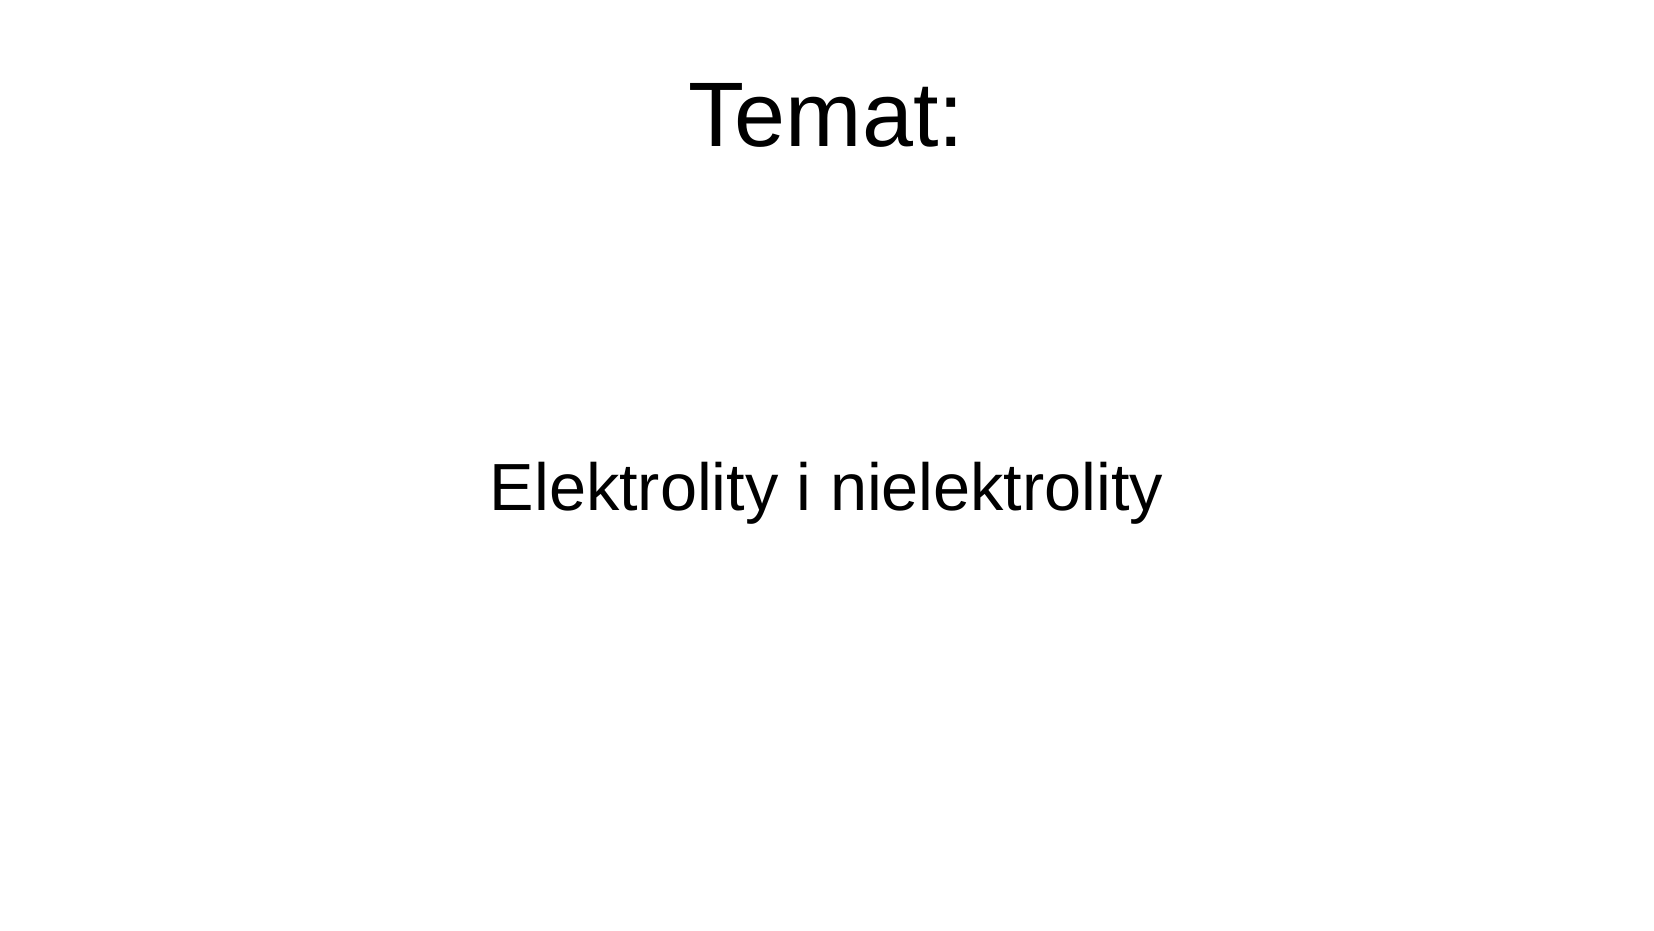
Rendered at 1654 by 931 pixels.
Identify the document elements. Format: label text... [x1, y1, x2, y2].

subtitle Elektrolity i nielektrolity [82, 217, 1571, 758]
title Temat: [82, 37, 1571, 193]
